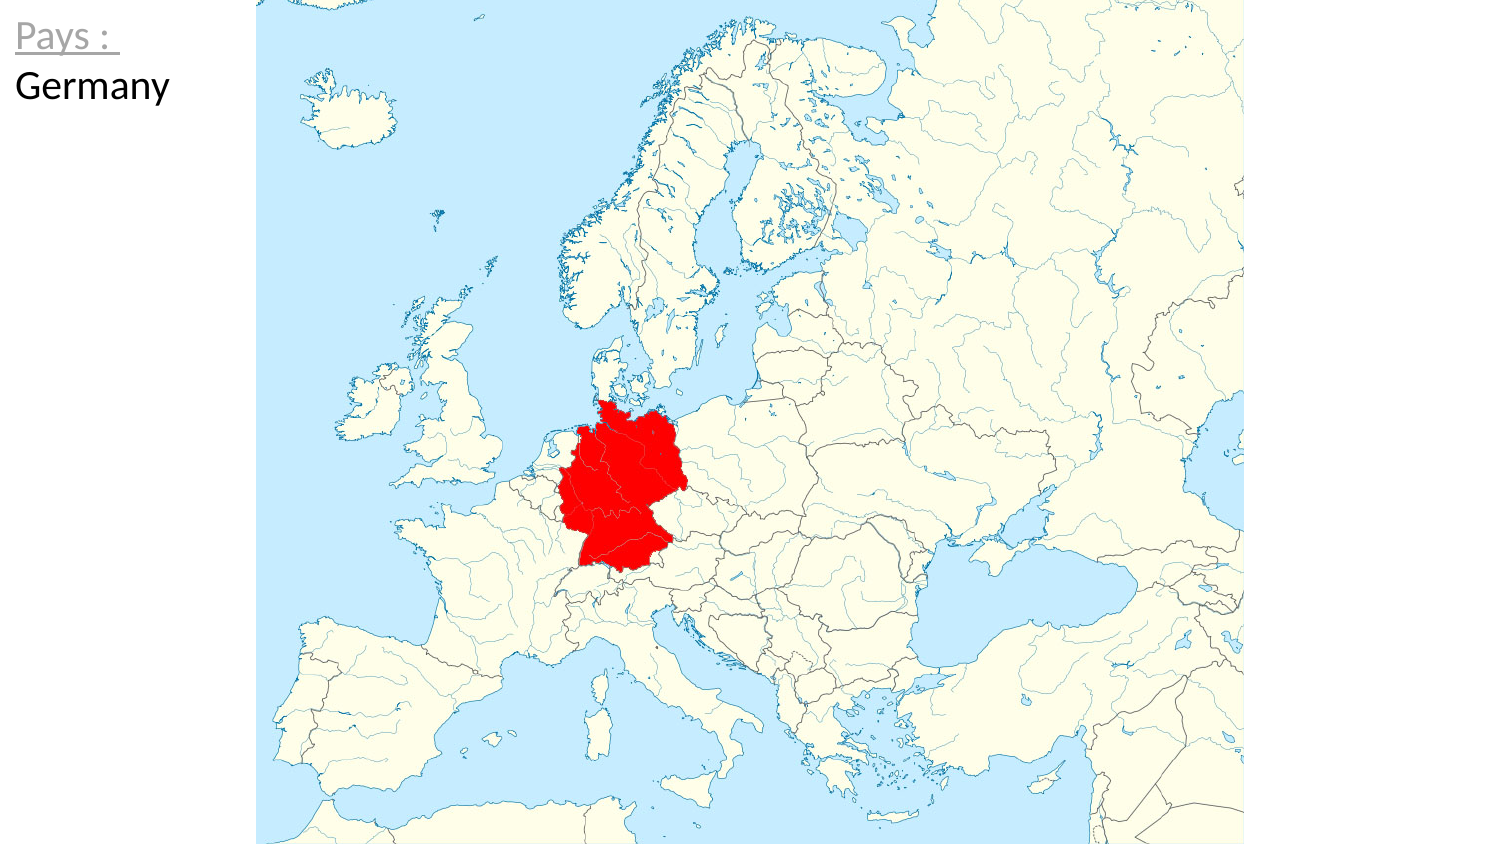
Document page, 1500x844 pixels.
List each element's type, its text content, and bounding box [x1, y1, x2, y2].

text_box Pays : Germany [0, 0, 256, 295]
picture [256, 0, 1244, 844]
